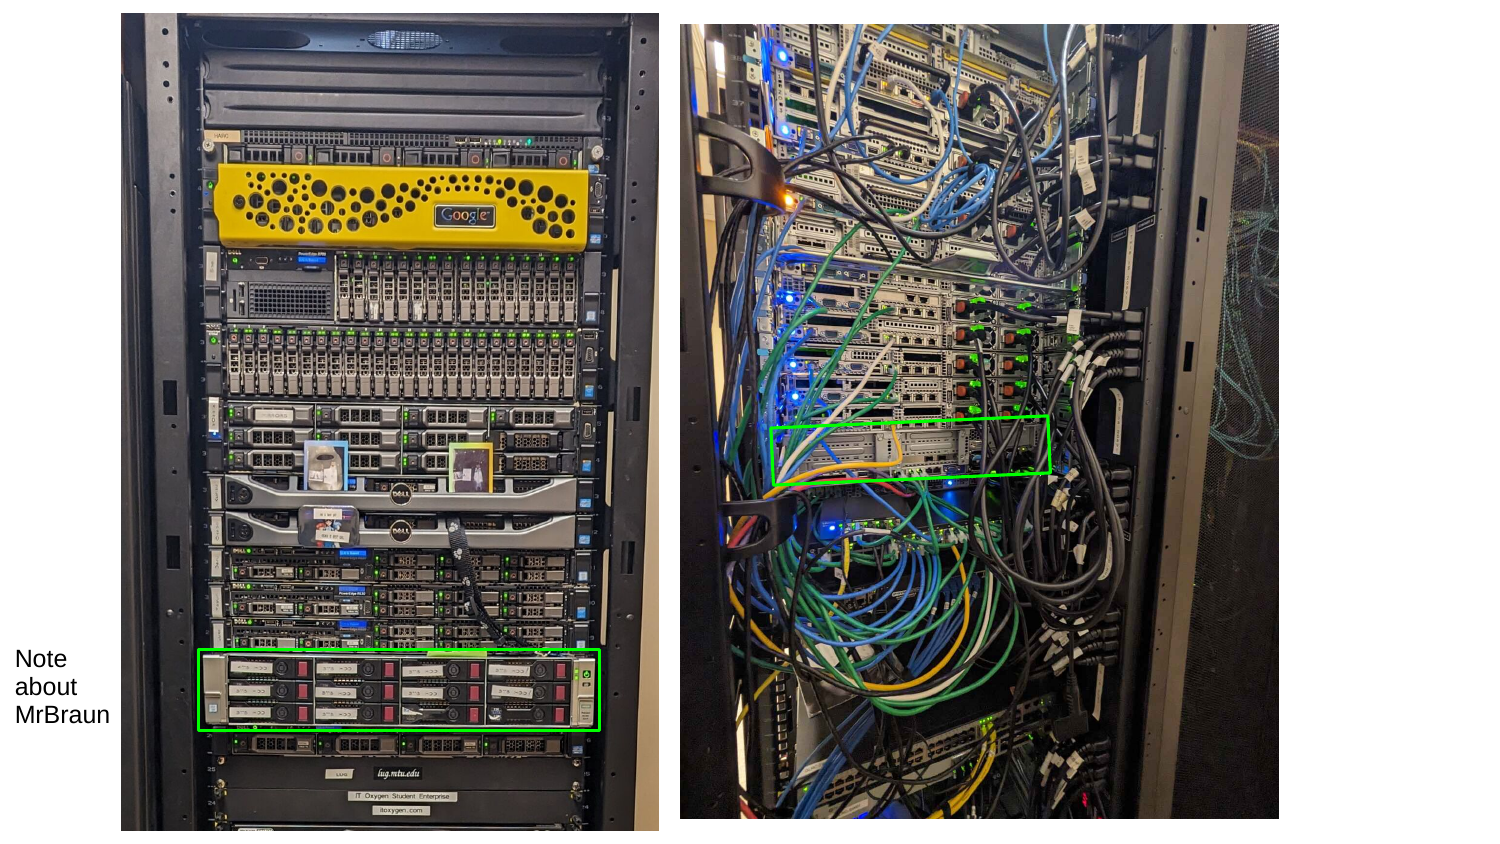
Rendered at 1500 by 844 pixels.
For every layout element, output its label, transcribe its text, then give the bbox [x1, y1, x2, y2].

picture [680, 24, 1279, 819]
picture [121, 13, 659, 831]
text_box Note about MrBraun [0, 637, 151, 751]
